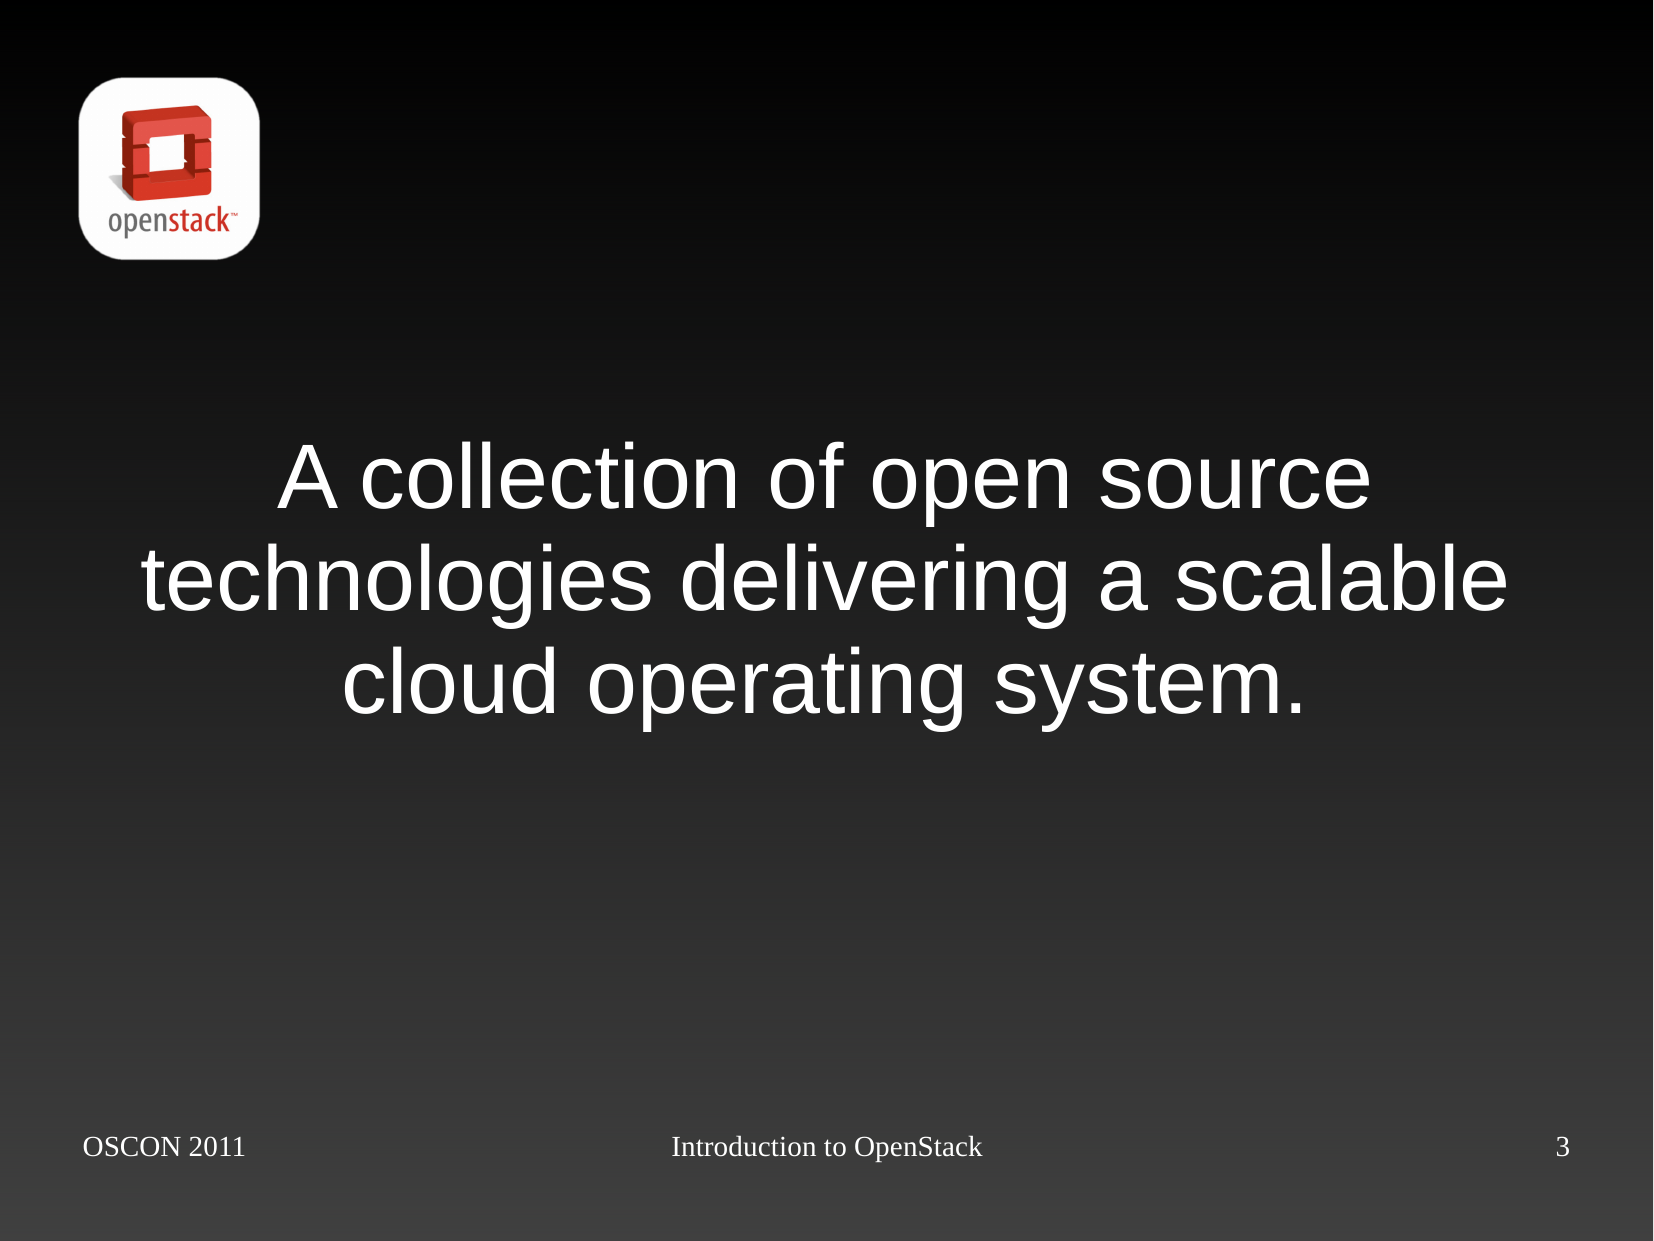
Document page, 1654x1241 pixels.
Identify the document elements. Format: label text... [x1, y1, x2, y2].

subtitle A collection of open source technologies delivering a scalable cloud operating system. [82, 56, 1571, 1102]
picture [0, 0, 1654, 1241]
